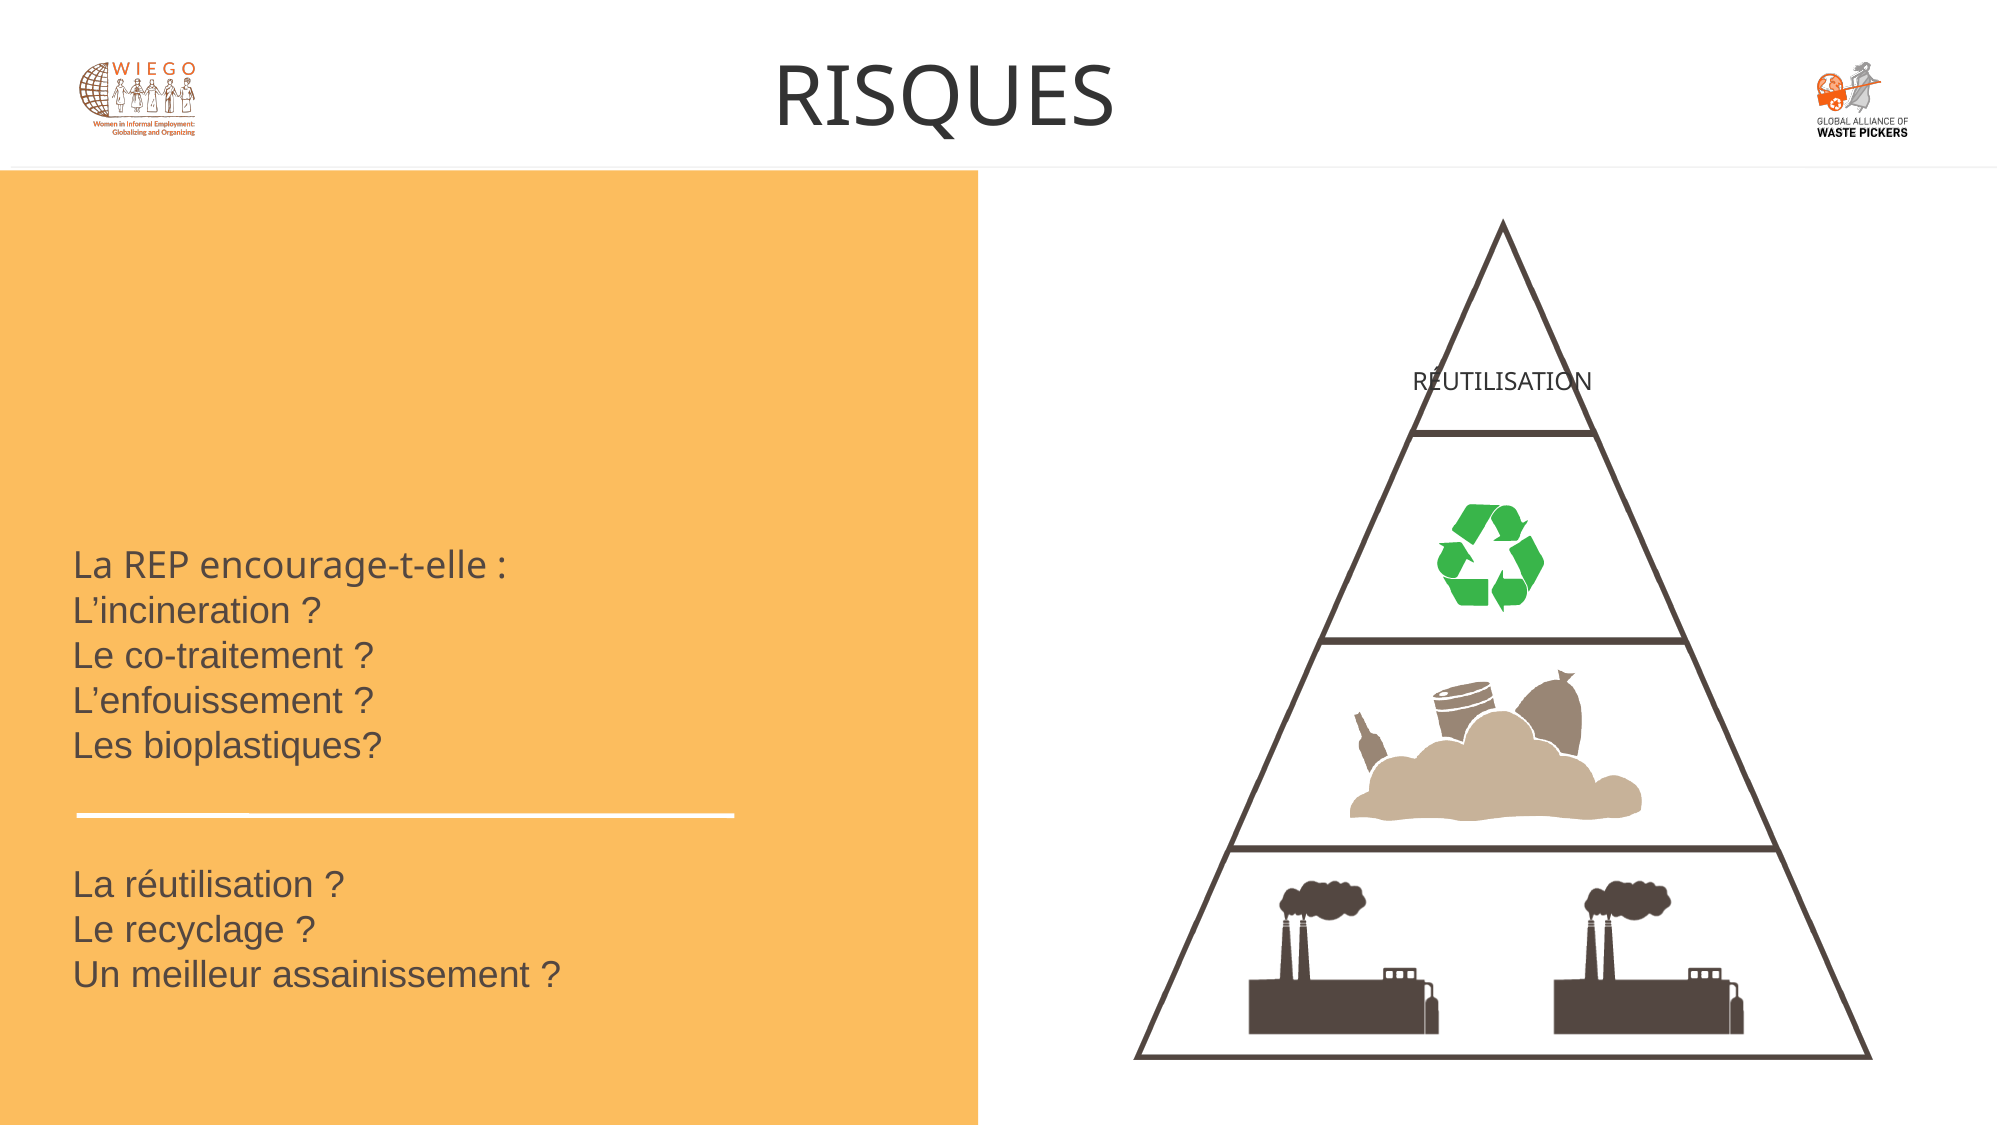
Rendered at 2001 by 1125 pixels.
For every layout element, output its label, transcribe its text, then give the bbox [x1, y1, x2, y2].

text_box La réutilisation ? Le recyclage ? Un meilleur assainissement ? [57, 852, 735, 1003]
picture [1817, 62, 1908, 137]
picture [79, 62, 195, 136]
text_box RÉUTILISATION [1374, 357, 1632, 403]
text_box RISQUES [707, 34, 1182, 150]
picture [1133, 218, 1873, 1085]
text_box La REP encourage-t-elle : L’incineration ? Le co-traitement ? L’enfouissement ? Les bioplastiques? [57, 533, 735, 774]
